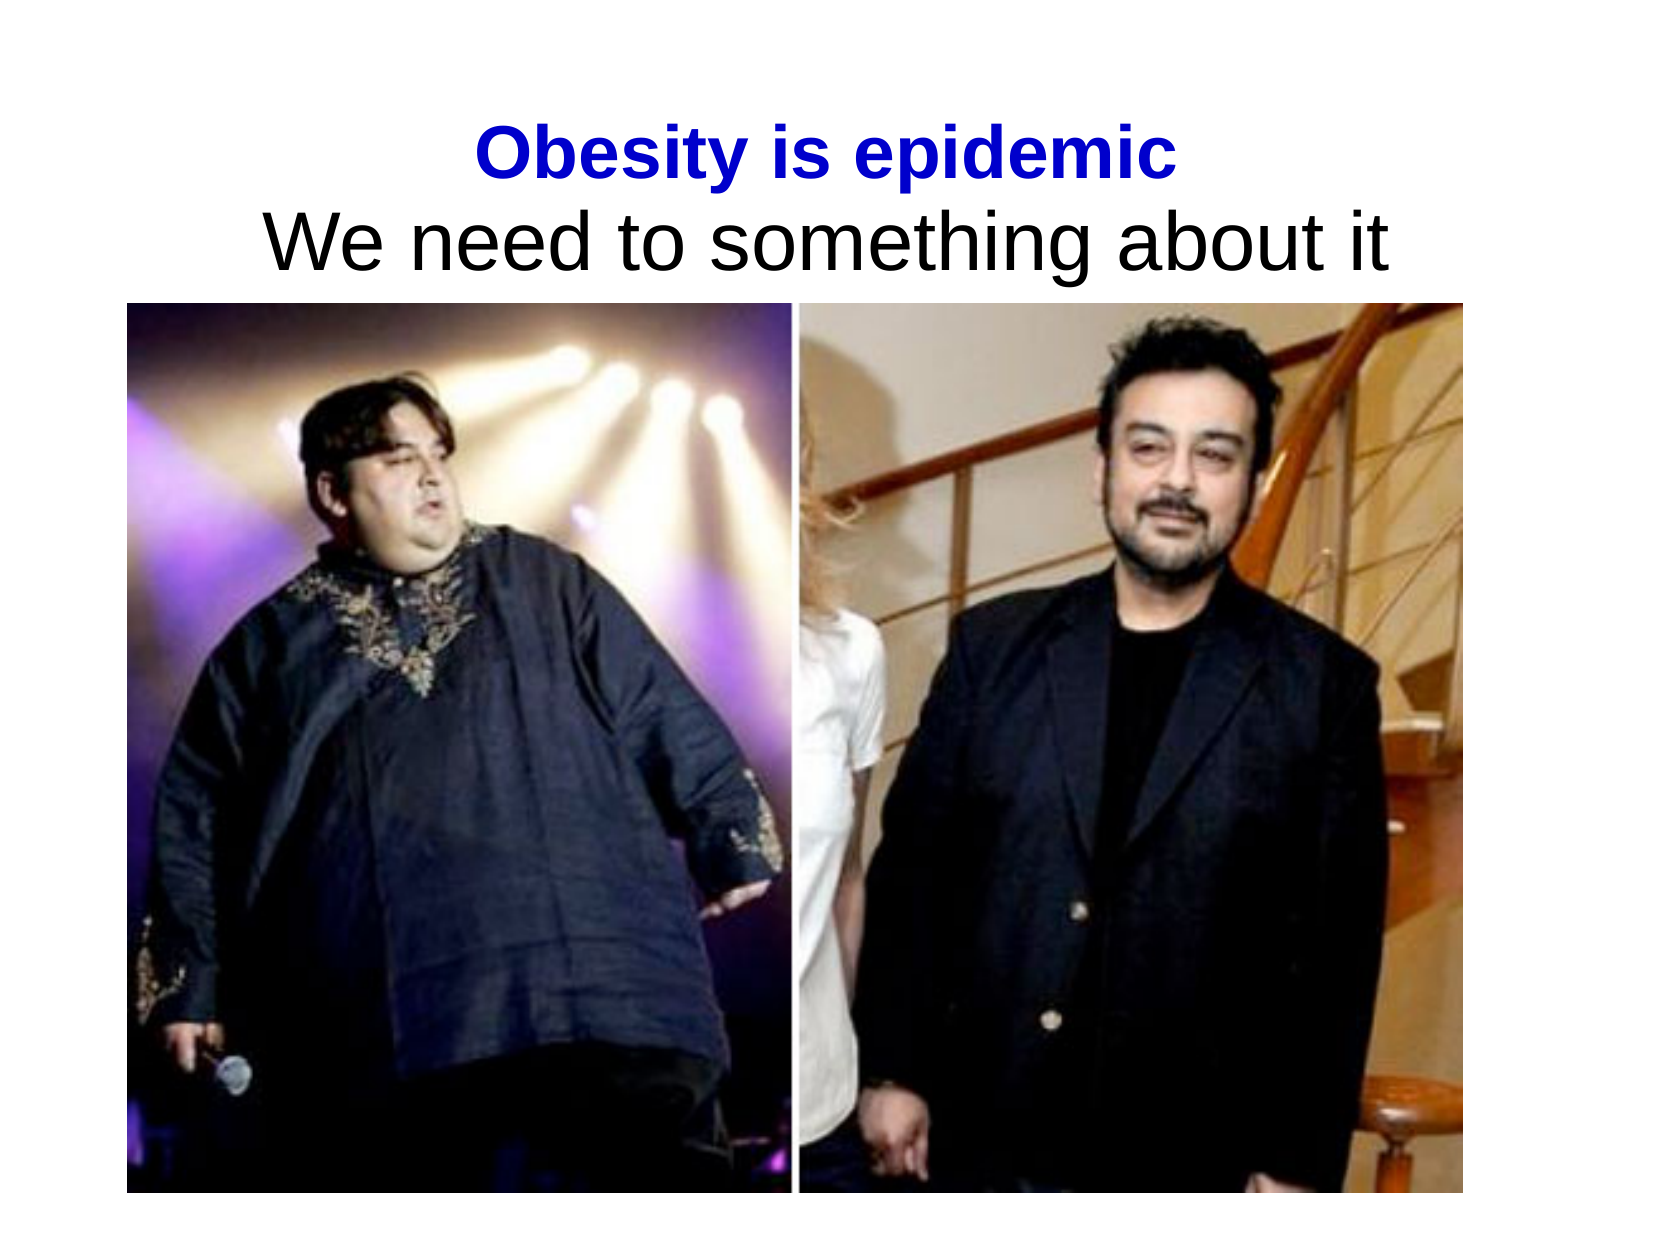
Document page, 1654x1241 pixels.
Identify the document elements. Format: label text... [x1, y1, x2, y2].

picture [127, 303, 1463, 1193]
subtitle We need to something about it [82, 195, 1571, 289]
title Obesity is epidemic [82, 49, 1571, 195]
